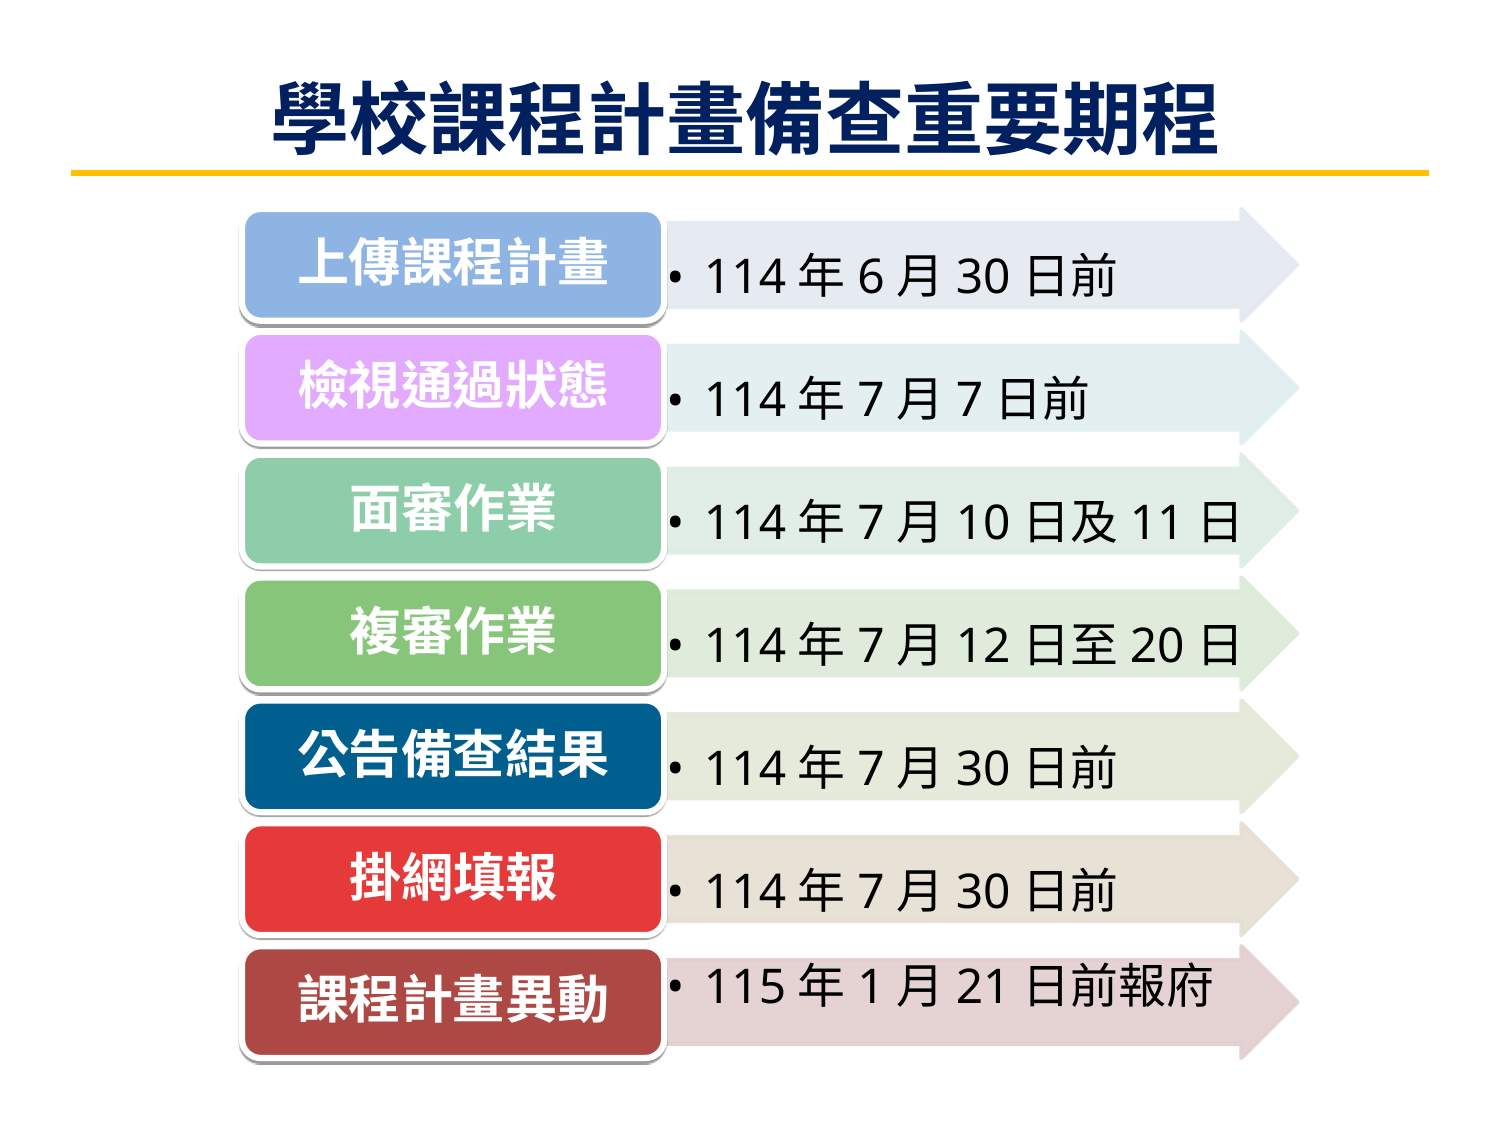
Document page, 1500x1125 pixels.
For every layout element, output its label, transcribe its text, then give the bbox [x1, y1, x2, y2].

text_box 114年7月7日前 [664, 331, 1298, 444]
text_box 114年7月12日至20日 [664, 577, 1298, 690]
text_box 115年1月21日前報府 [664, 946, 1298, 1058]
text_box 114年7月30日前 [664, 700, 1298, 813]
text_box 複審作業 [242, 577, 665, 690]
text_box 學校課程計畫備查重要期程 [255, 61, 1245, 173]
text_box 上傳課程計畫 [242, 208, 665, 321]
text_box 114年7月30日前 [664, 823, 1298, 936]
text_box 公告備查結果 [242, 700, 665, 813]
text_box 檢視通過狀態 [242, 331, 665, 444]
text_box 114年6月30日前 [664, 208, 1298, 321]
text_box 掛網填報 [242, 823, 665, 936]
text_box 114年7月10日及11日 [664, 454, 1298, 567]
text_box 面審作業 [242, 454, 665, 567]
text_box 課程計畫異動 [242, 946, 665, 1058]
